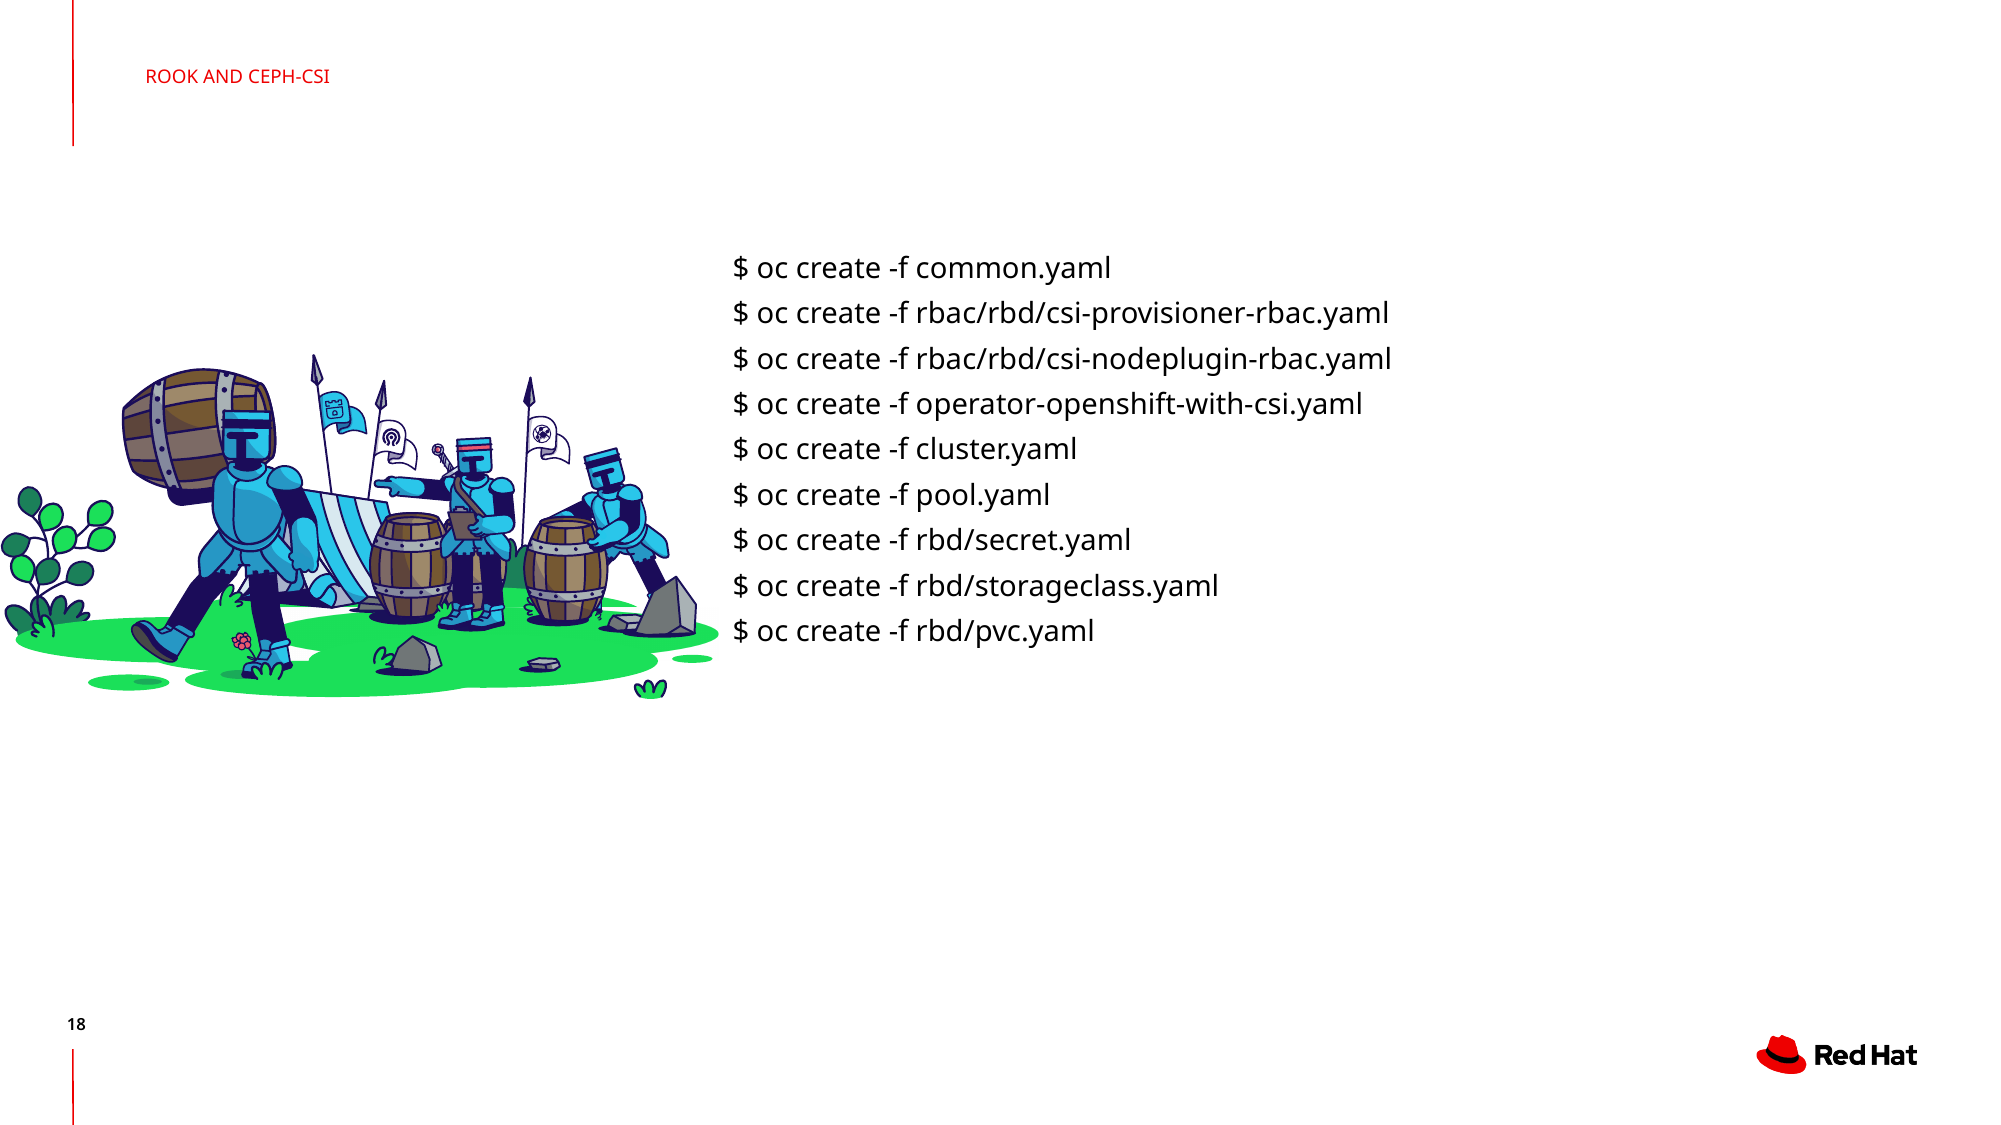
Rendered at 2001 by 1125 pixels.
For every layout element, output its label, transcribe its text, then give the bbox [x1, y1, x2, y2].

subtitle ROOK AND CEPH-CSI [73, 9, 918, 143]
picture [1756, 1035, 1917, 1074]
title $ oc create -f common.yaml $ oc create -f rbac/rbd/csi-provisioner-rbac.yaml $ oc create -f rbac/rbd/csi-nodeplugin-rbac.yaml $ oc create -f operator-openshift-with-csi.yaml $ oc create -f cluster.yaml $ oc create -f pool.yaml $ oc create -f rbd/secret.yaml $ oc create -f rbd/storageclass.yaml $ oc create -f rbd/pvc.yaml [732, 238, 1836, 764]
picture [0, 352, 721, 700]
